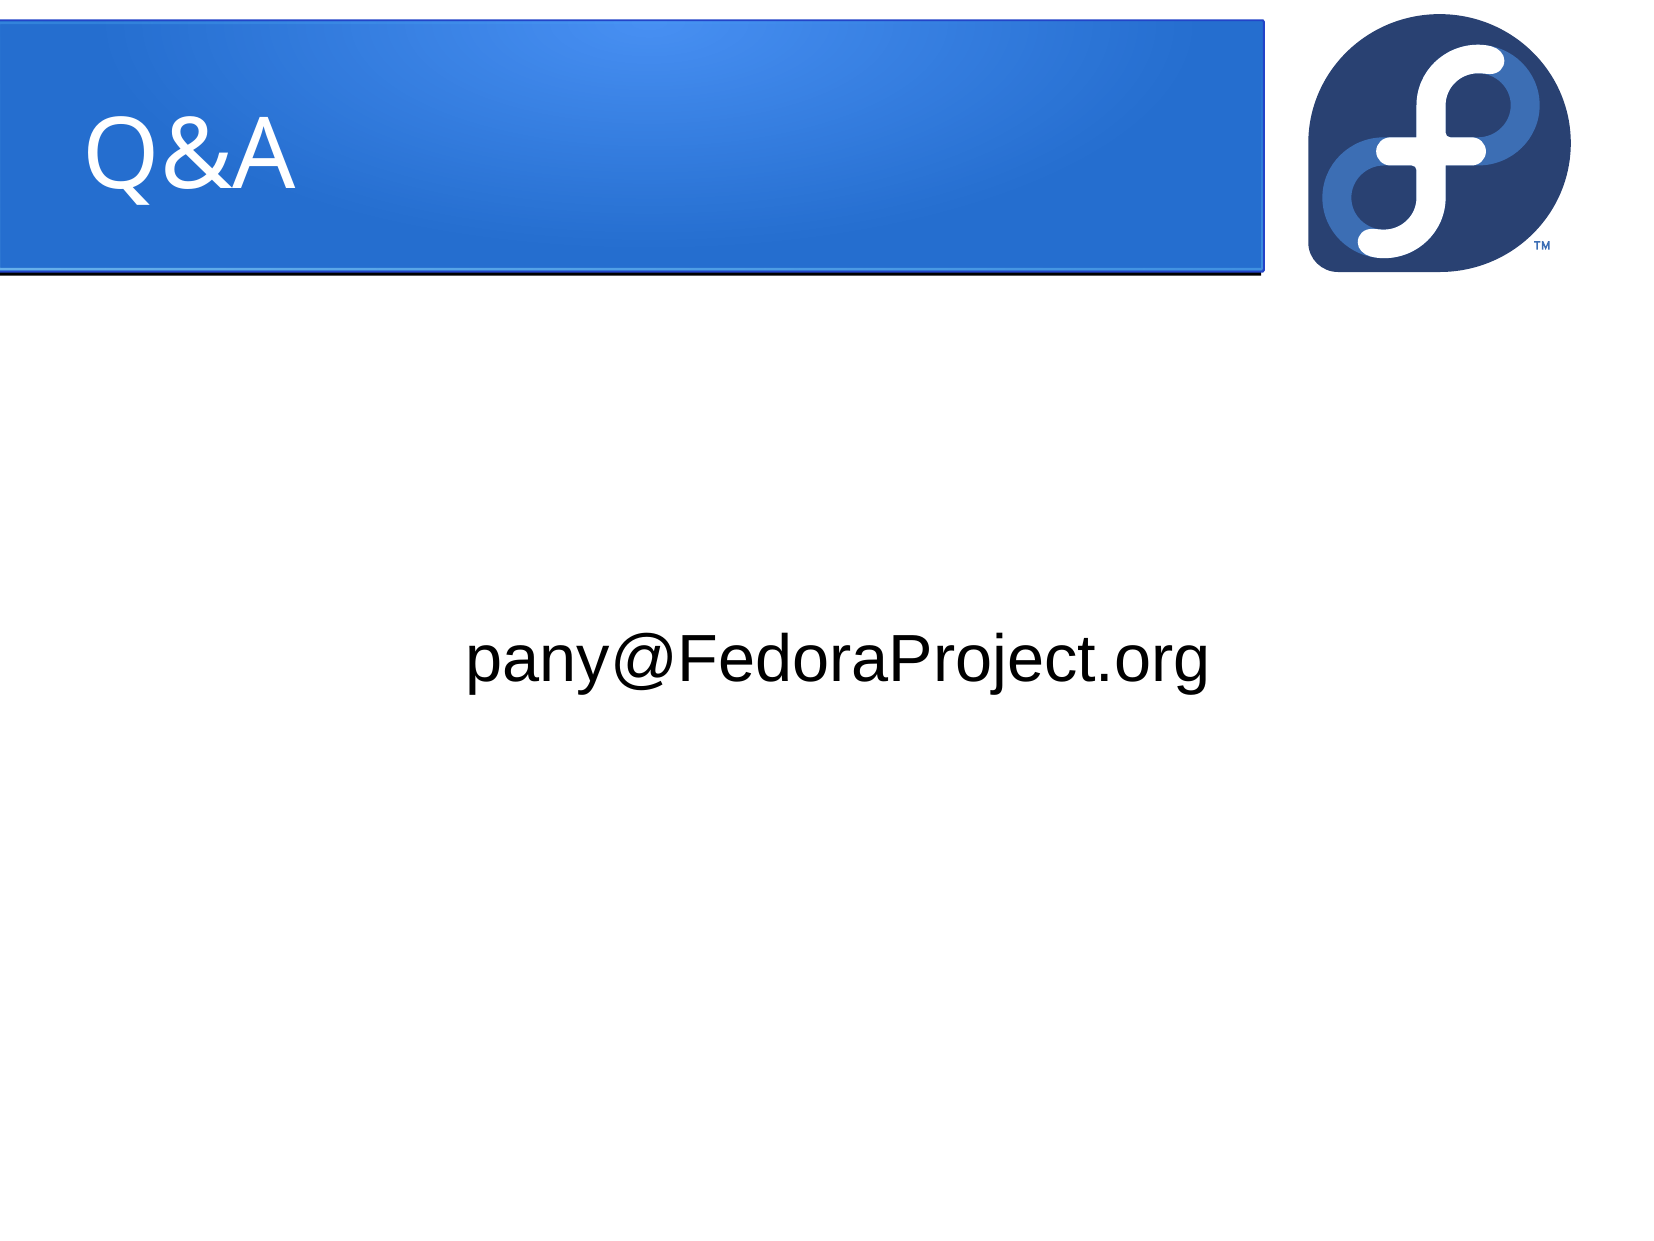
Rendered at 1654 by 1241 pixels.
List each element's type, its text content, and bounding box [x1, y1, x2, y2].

subtitle pany@FedoraProject.org [82, 299, 1571, 1019]
title Q&A [82, 47, 1235, 252]
